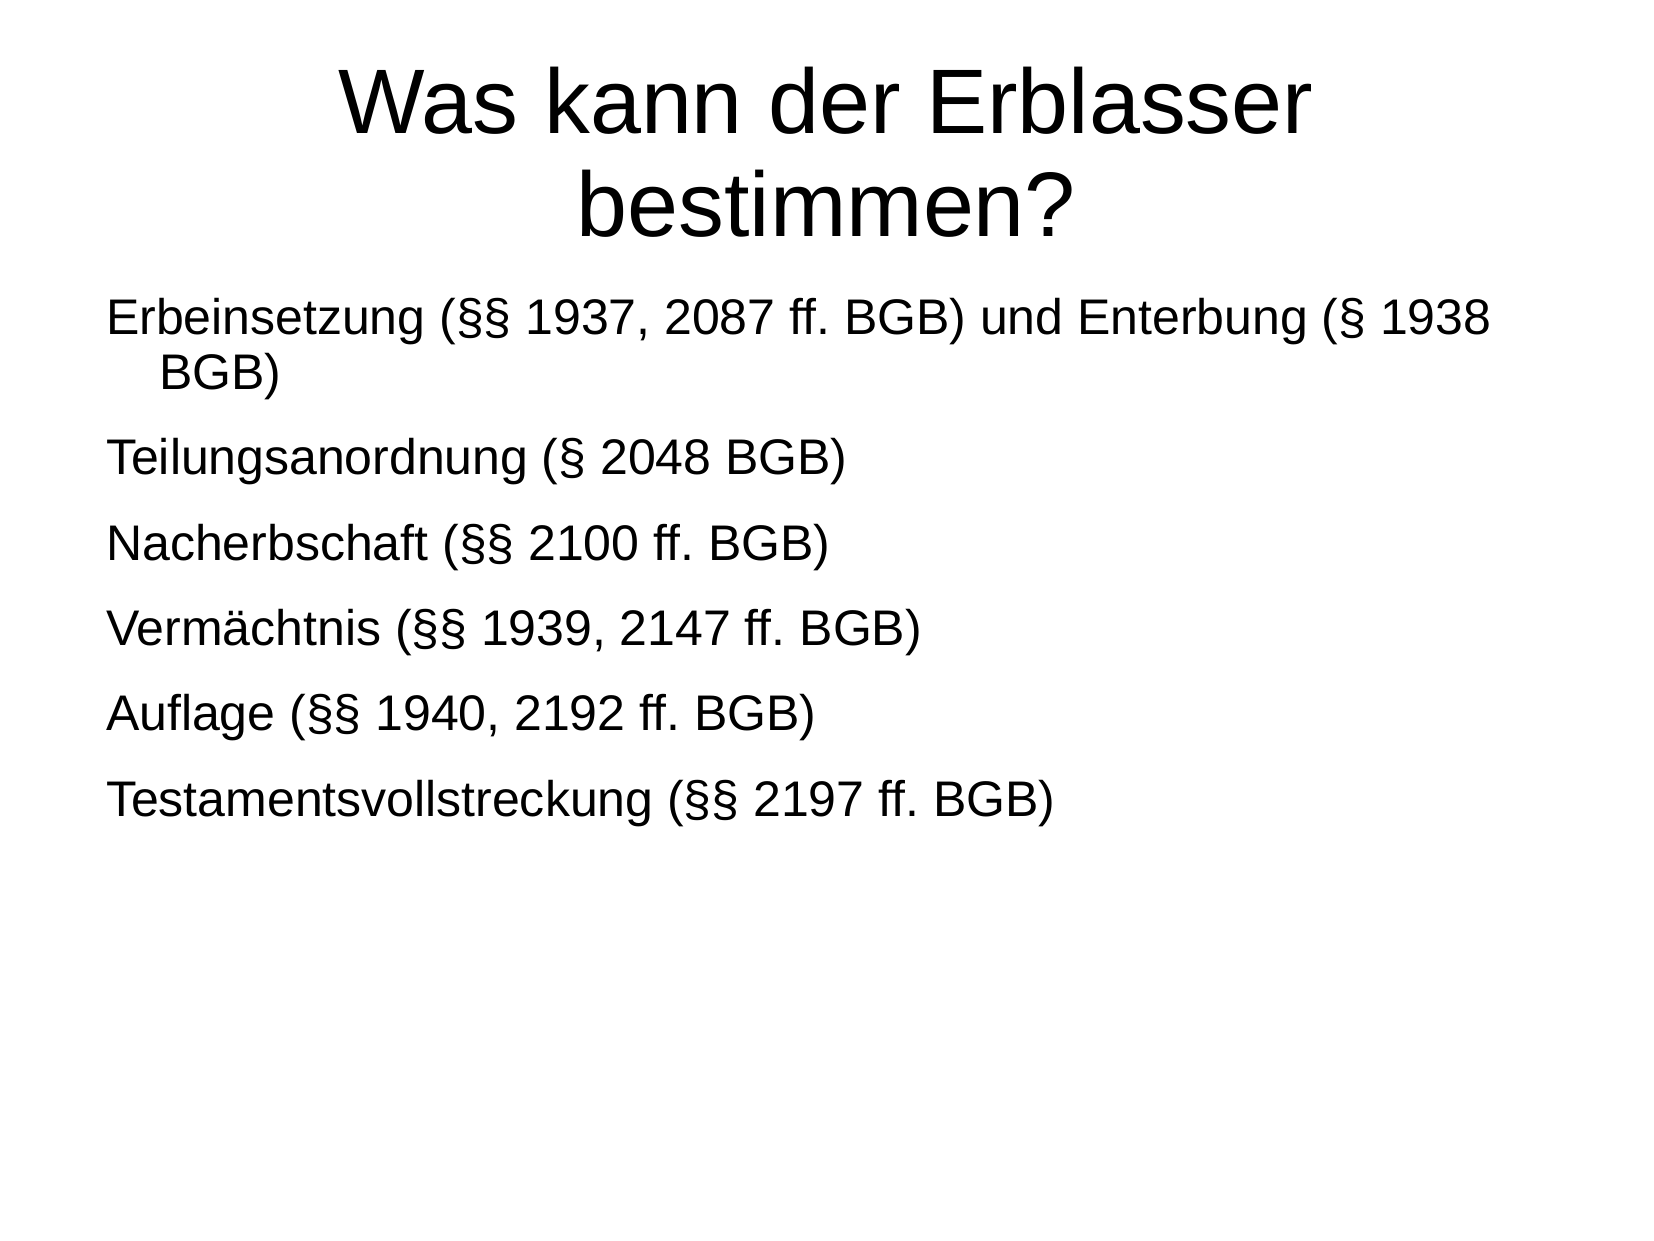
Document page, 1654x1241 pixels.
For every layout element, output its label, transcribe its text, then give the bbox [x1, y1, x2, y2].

title Was kann der Erblasser bestimmen? [82, 50, 1571, 256]
list Erbeinsetzung (§§ 1937, 2087 ff. BGB) und Enterbung (§ 1938 BGB) Teilungsanordnung (§ 2048 BGB) Nacherbschaft (§§ 2100 ff. BGB) Vermächtnis (§§ 1939, 2147 ff. BGB) Auflage (§§ 1940, 2192 ff. BGB) Testamentsvollstreckung (§§ 2197 ff. BGB) [88, 288, 1577, 1093]
